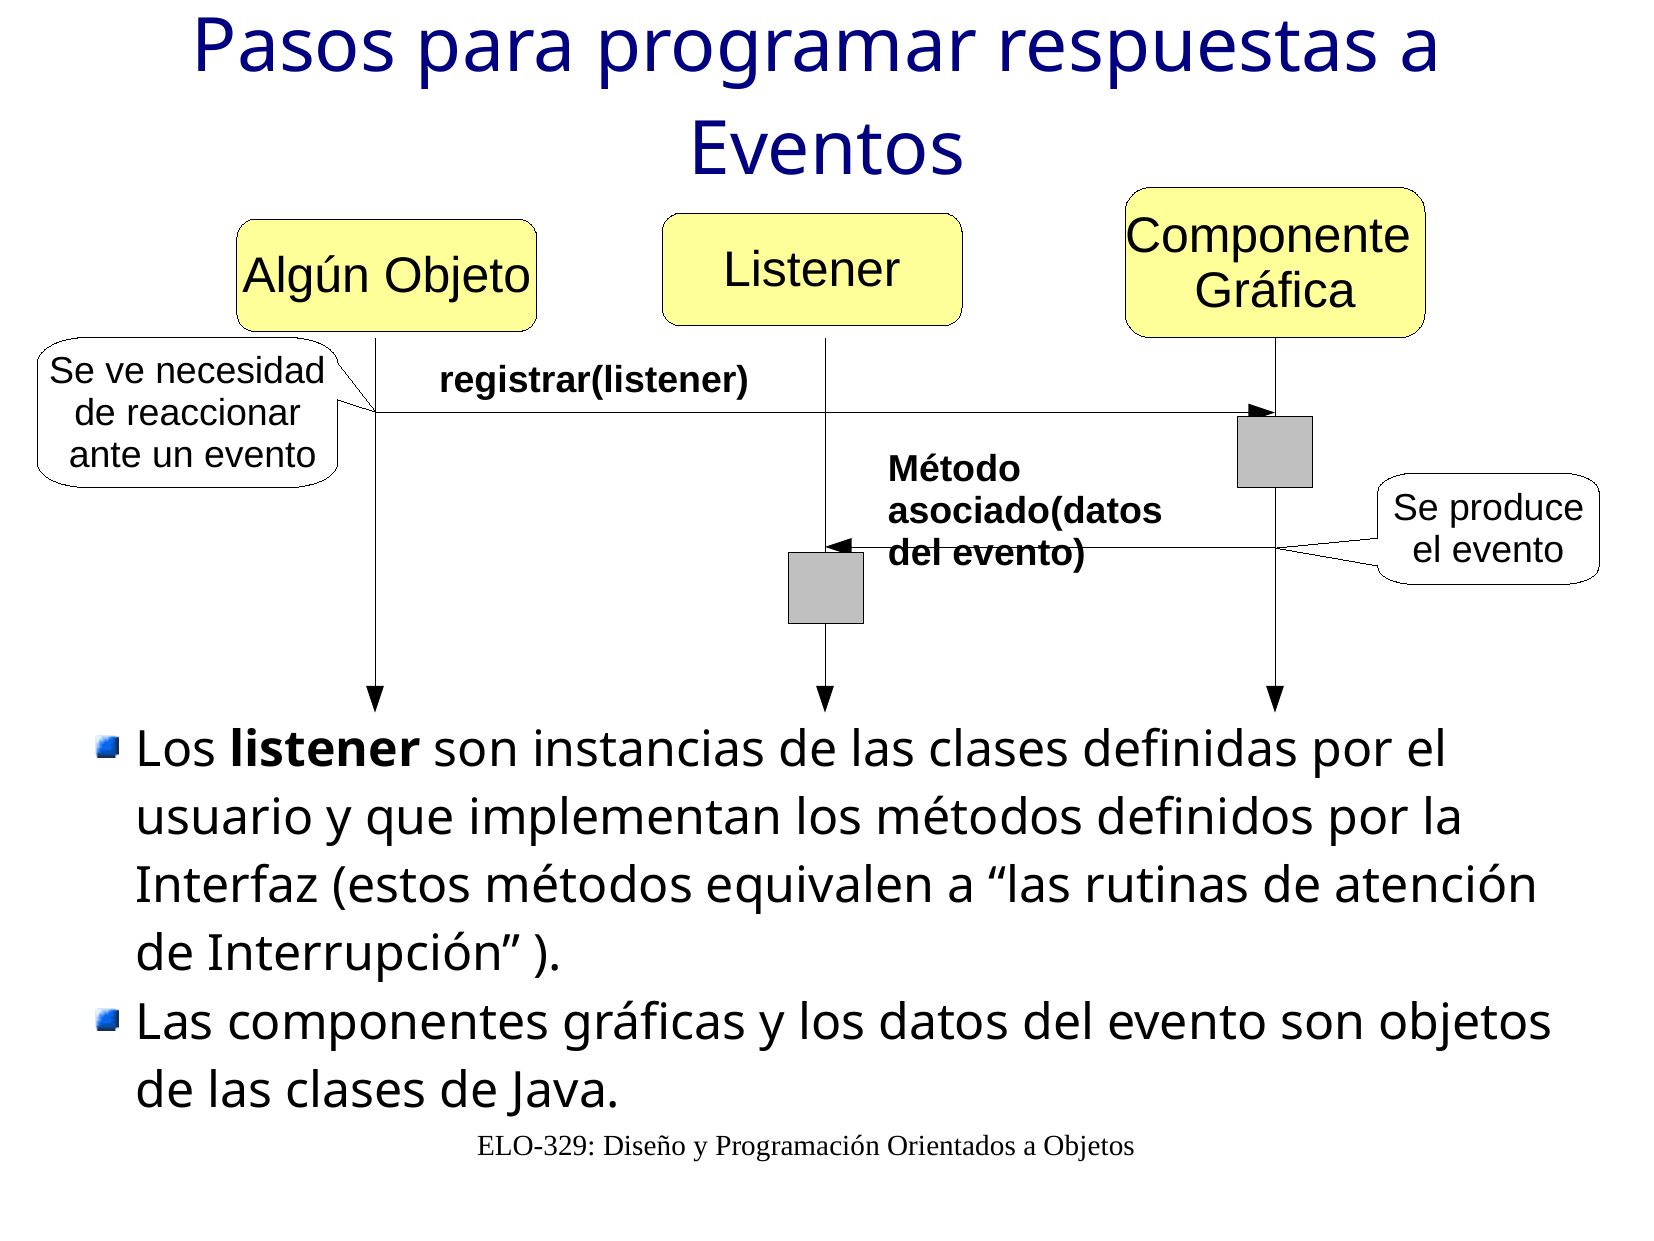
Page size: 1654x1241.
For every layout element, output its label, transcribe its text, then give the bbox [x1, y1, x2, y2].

text_box [788, 552, 864, 624]
text_box Se ve necesidad de reaccionar ante un evento [37, 337, 377, 488]
text_box Se produce el evento [1275, 473, 1600, 585]
title Pasos para programar respuestas a Eventos [82, 0, 1571, 192]
text_box Método asociado(datos del evento) [873, 548, 1236, 601]
list Los listener son instancias de las clases definidas por el usuario y que implementan los métodos definidos por la Interfaz (estos métodos equivalen a “las rutinas de atención de Interrupción” ). Las componentes gráficas y los datos del evento son objetos de las clases de Java. [82, 712, 1571, 1126]
text_box Método asociado(datos del evento) [873, 439, 1236, 547]
text_box [1237, 416, 1313, 488]
text_box Listener [662, 213, 963, 326]
text_box Algún Objeto [236, 219, 537, 332]
text_box Componente Gráfica [1125, 187, 1426, 338]
text_box registrar(listener) [424, 351, 787, 415]
